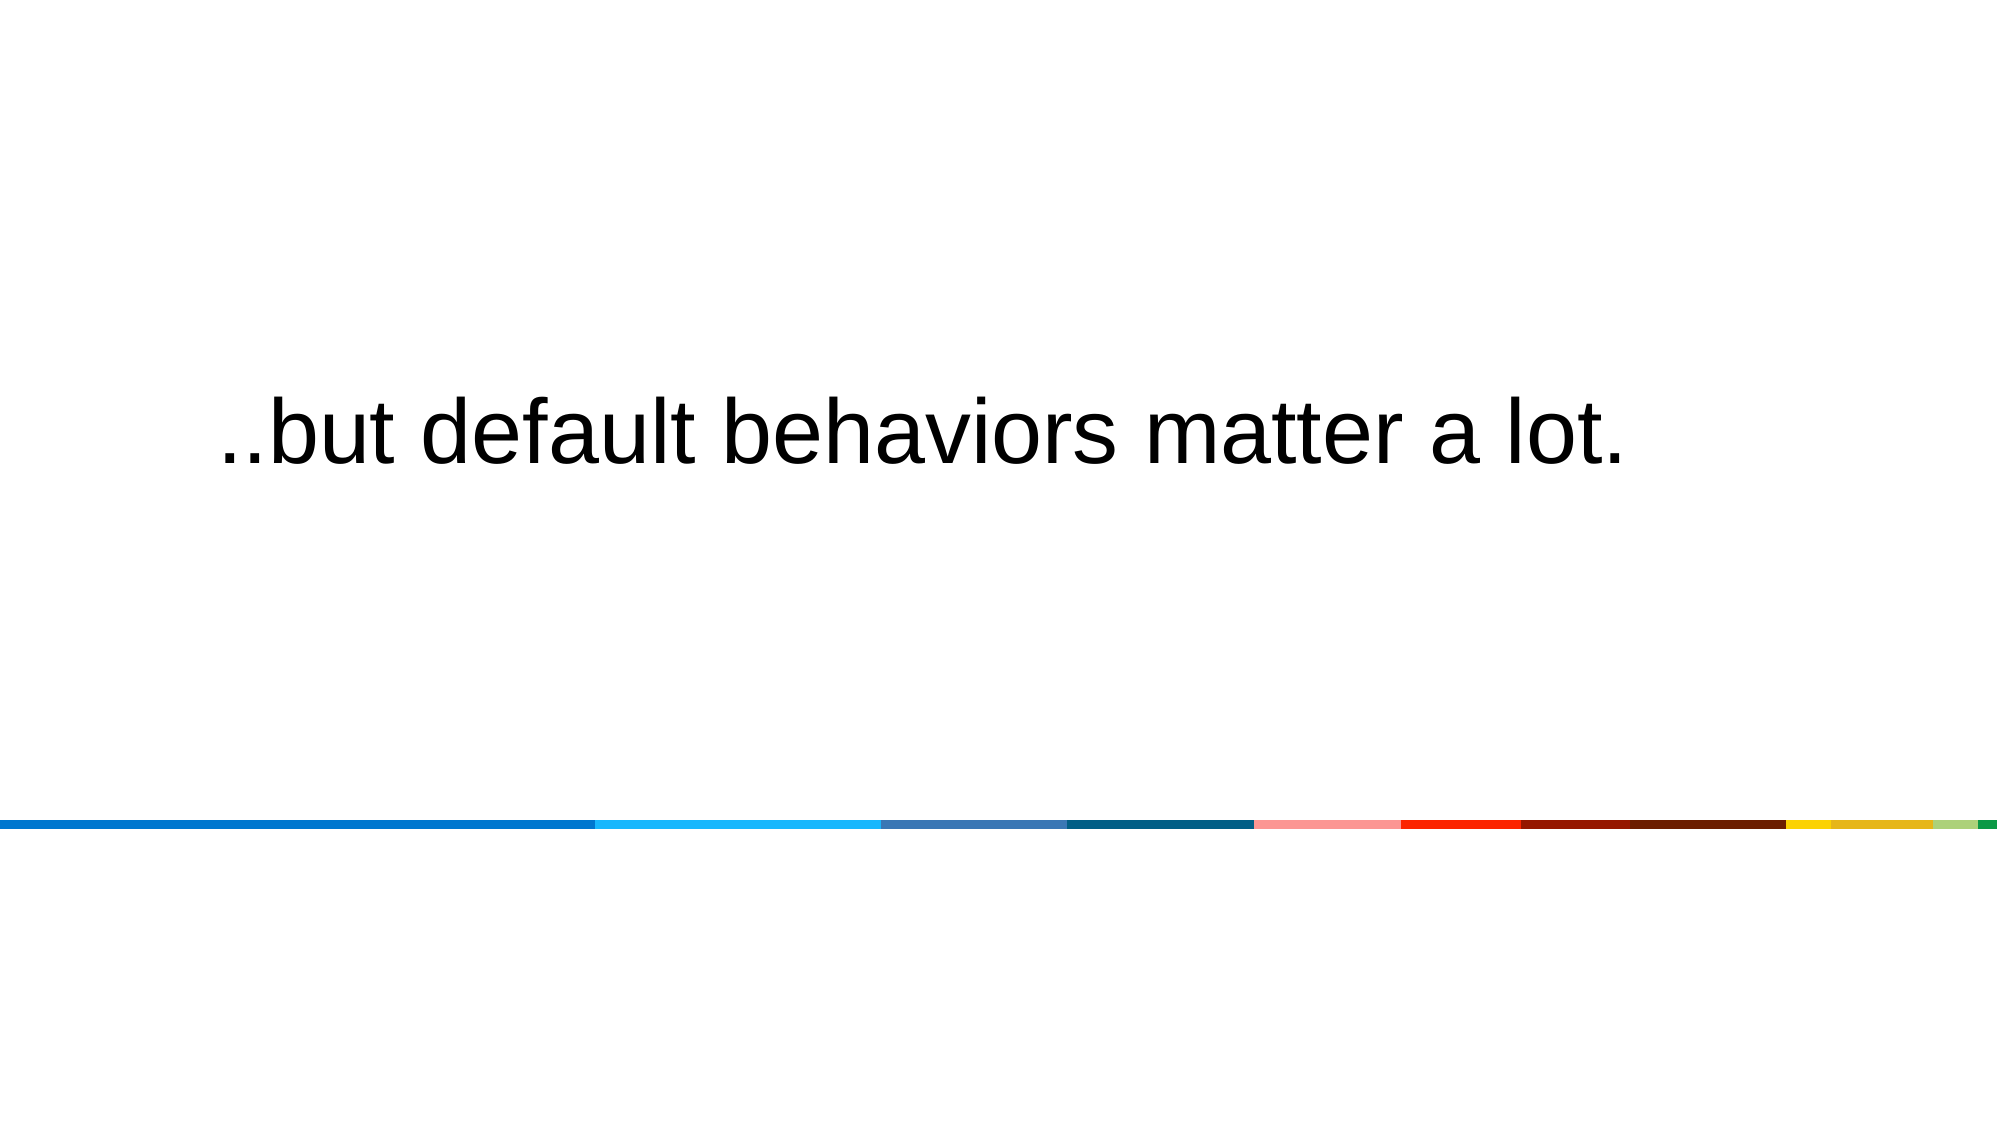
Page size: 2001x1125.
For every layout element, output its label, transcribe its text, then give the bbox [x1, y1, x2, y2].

text_box ..but default behaviors matter a lot. [61, 324, 1787, 543]
text_box [0, 820, 1997, 829]
